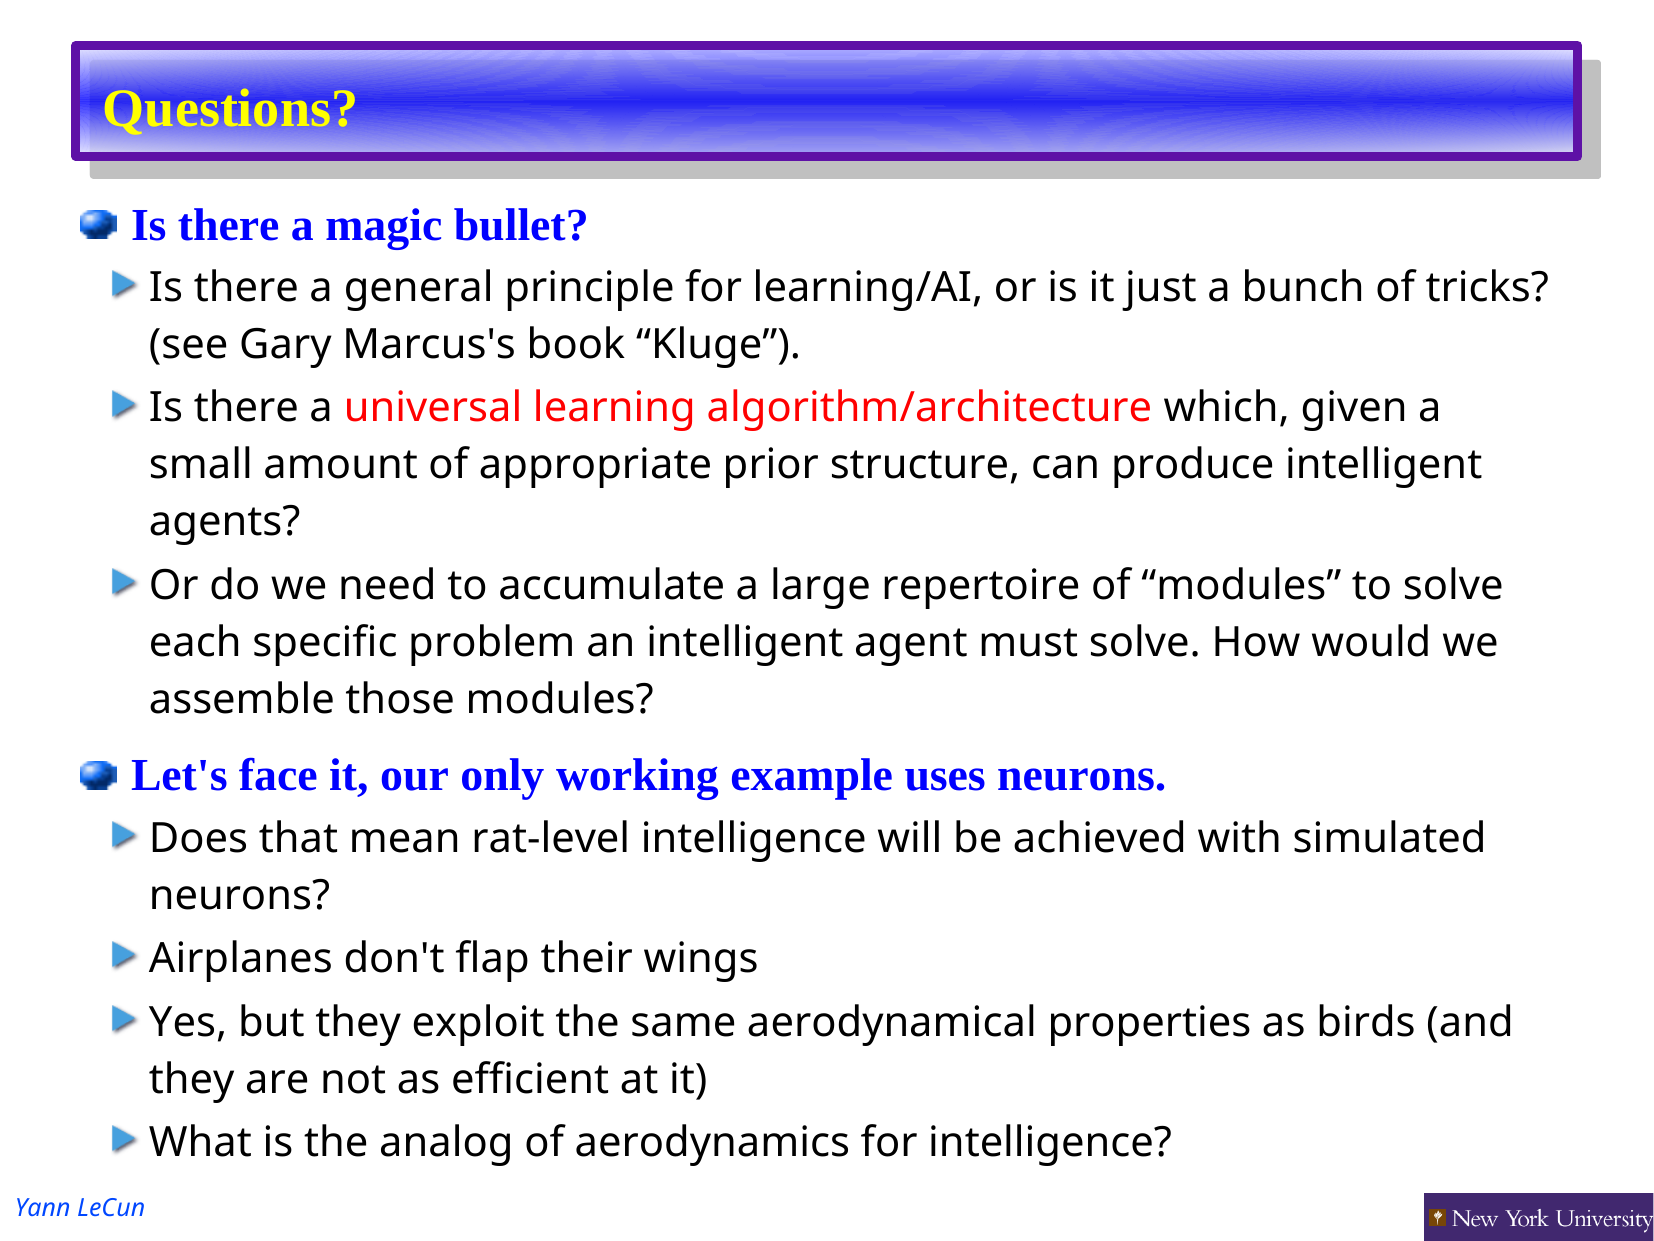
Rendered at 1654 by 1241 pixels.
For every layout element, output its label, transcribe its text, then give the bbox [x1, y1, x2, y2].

list Is there a magic bullet? Is there a general principle for learning/AI, or is it just a bunch of tricks? (see Gary Marcus's book “Kluge”). Is there a universal learning algorithm/architecture which, given a small amount of appropriate prior structure, can produce intelligent agents? Or do we need to accumulate a large repertoire of “modules” to solve each specific problem an intelligent agent must solve. How would we assemble those modules? Let's face it, our only working example uses neurons. Does that mean rat-level intelligence will be achieved with simulated neurons? Airplanes don't flap their wings Yes, but they exploit the same aerodynamical properties as birds (and they are not as efficient at it) What is the analog of aerodynamics for intelligence? [80, 199, 1554, 1162]
picture [1424, 1193, 1654, 1241]
title Questions? [75, 45, 1578, 157]
